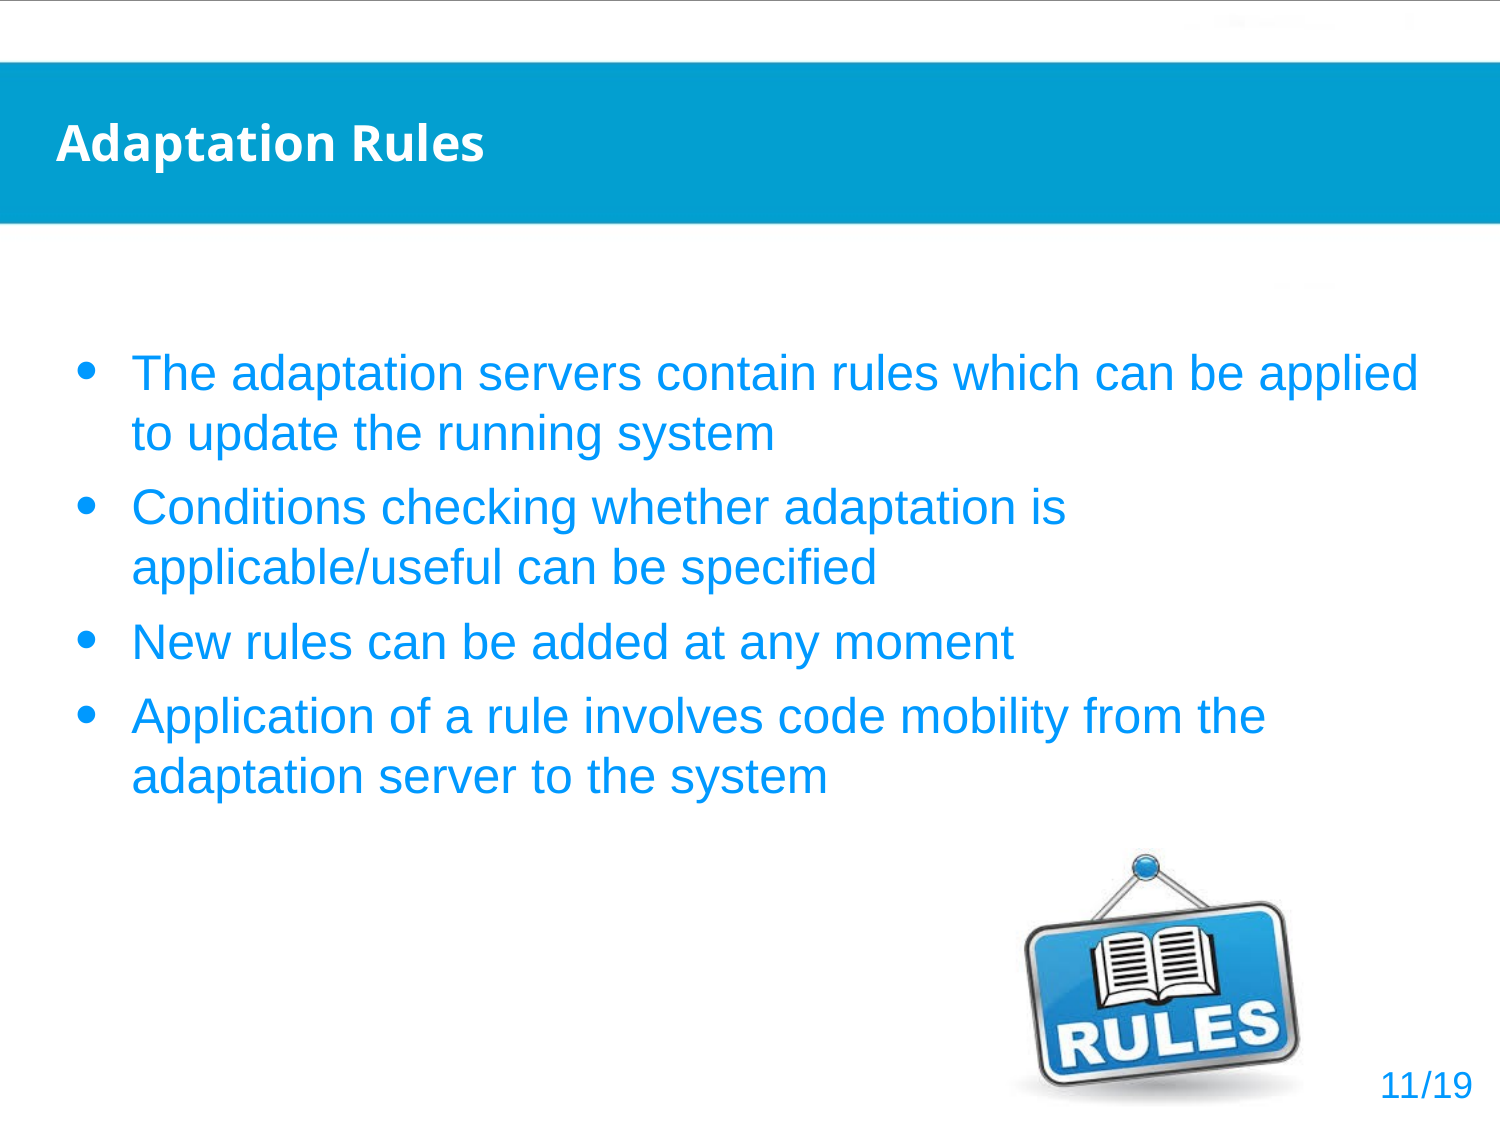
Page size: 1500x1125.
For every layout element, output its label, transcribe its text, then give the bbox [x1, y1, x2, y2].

list The adaptation servers contain rules which can be applied to update the running system Conditions checking whether adaptation is applicable/useful can be specified New rules can be added at any moment Application of a rule involves code mobility from the adaptation server to the system [75, 232, 1426, 912]
picture [0, 0, 1500, 63]
picture [0, 223, 1500, 1125]
list Adaptation Rules [0, 61, 1267, 222]
